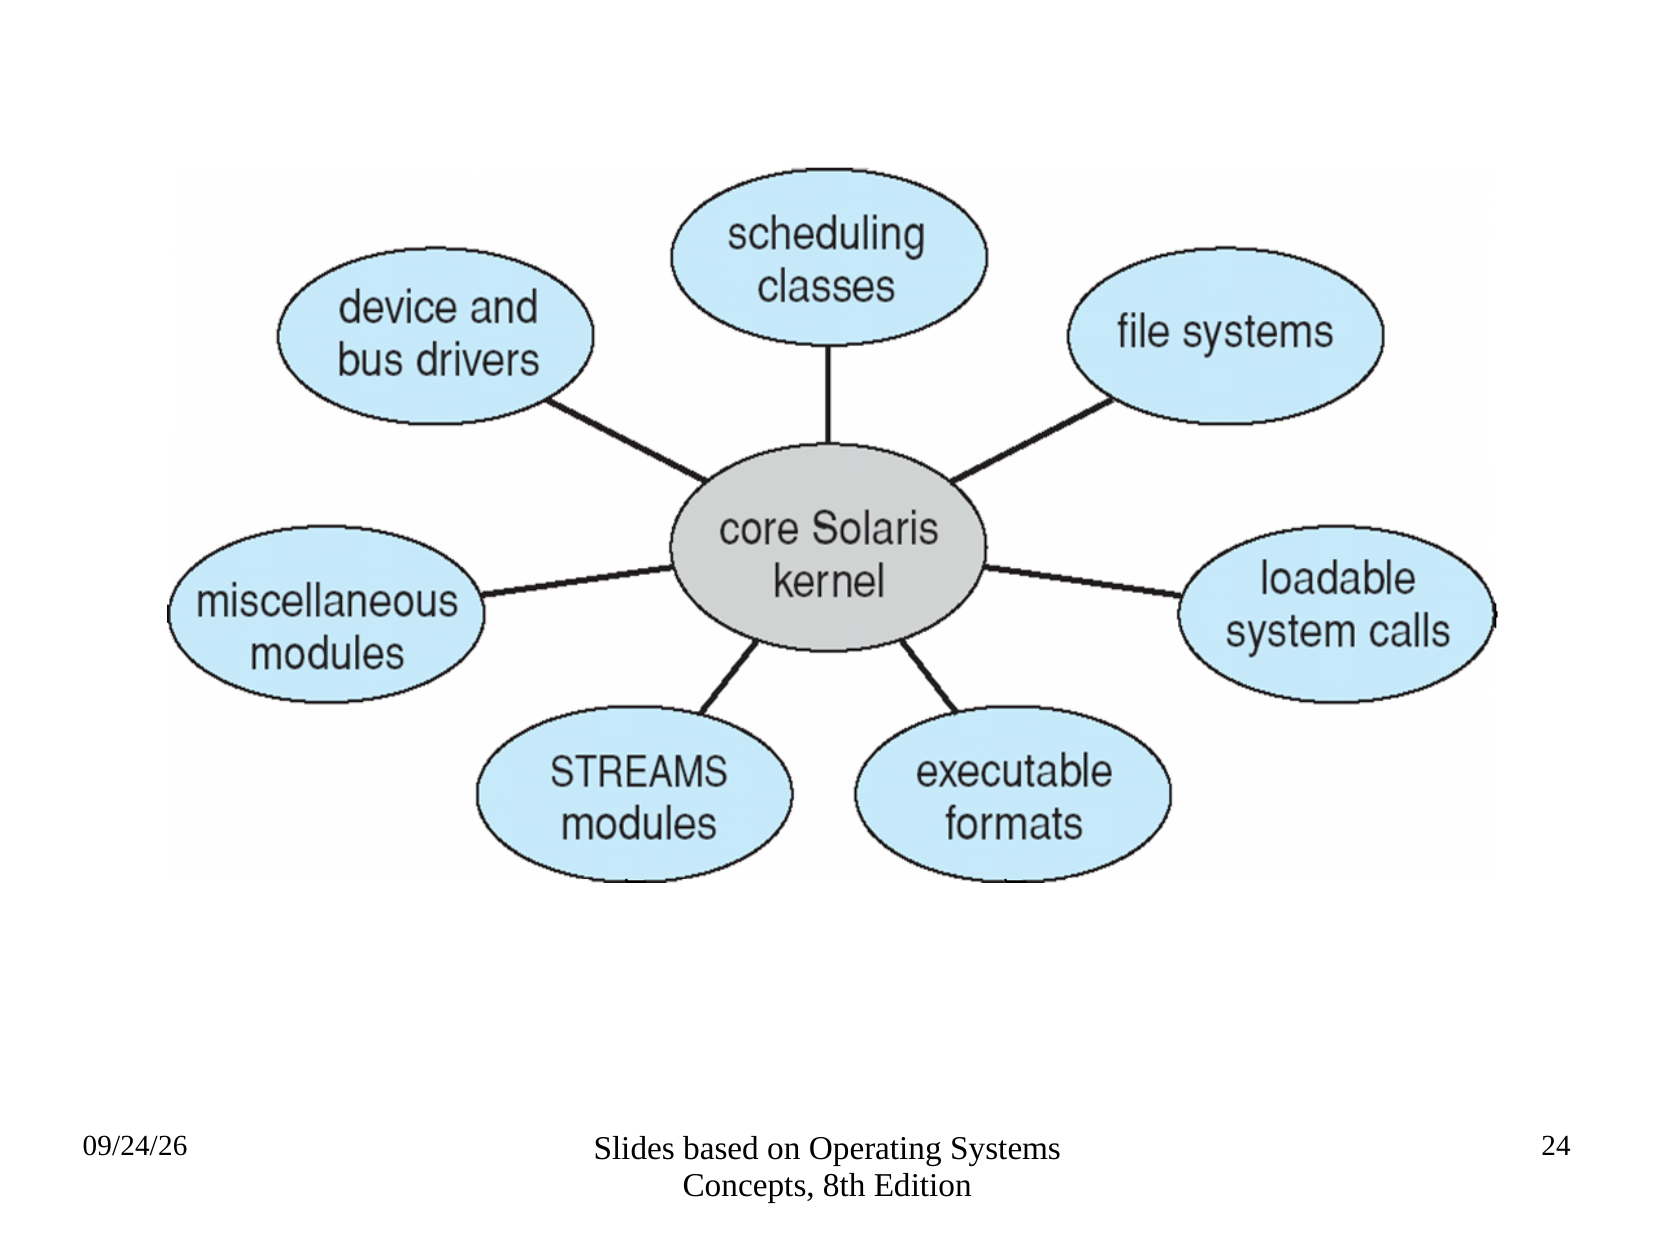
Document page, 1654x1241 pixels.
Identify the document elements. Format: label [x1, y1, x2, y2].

picture [167, 164, 1499, 883]
